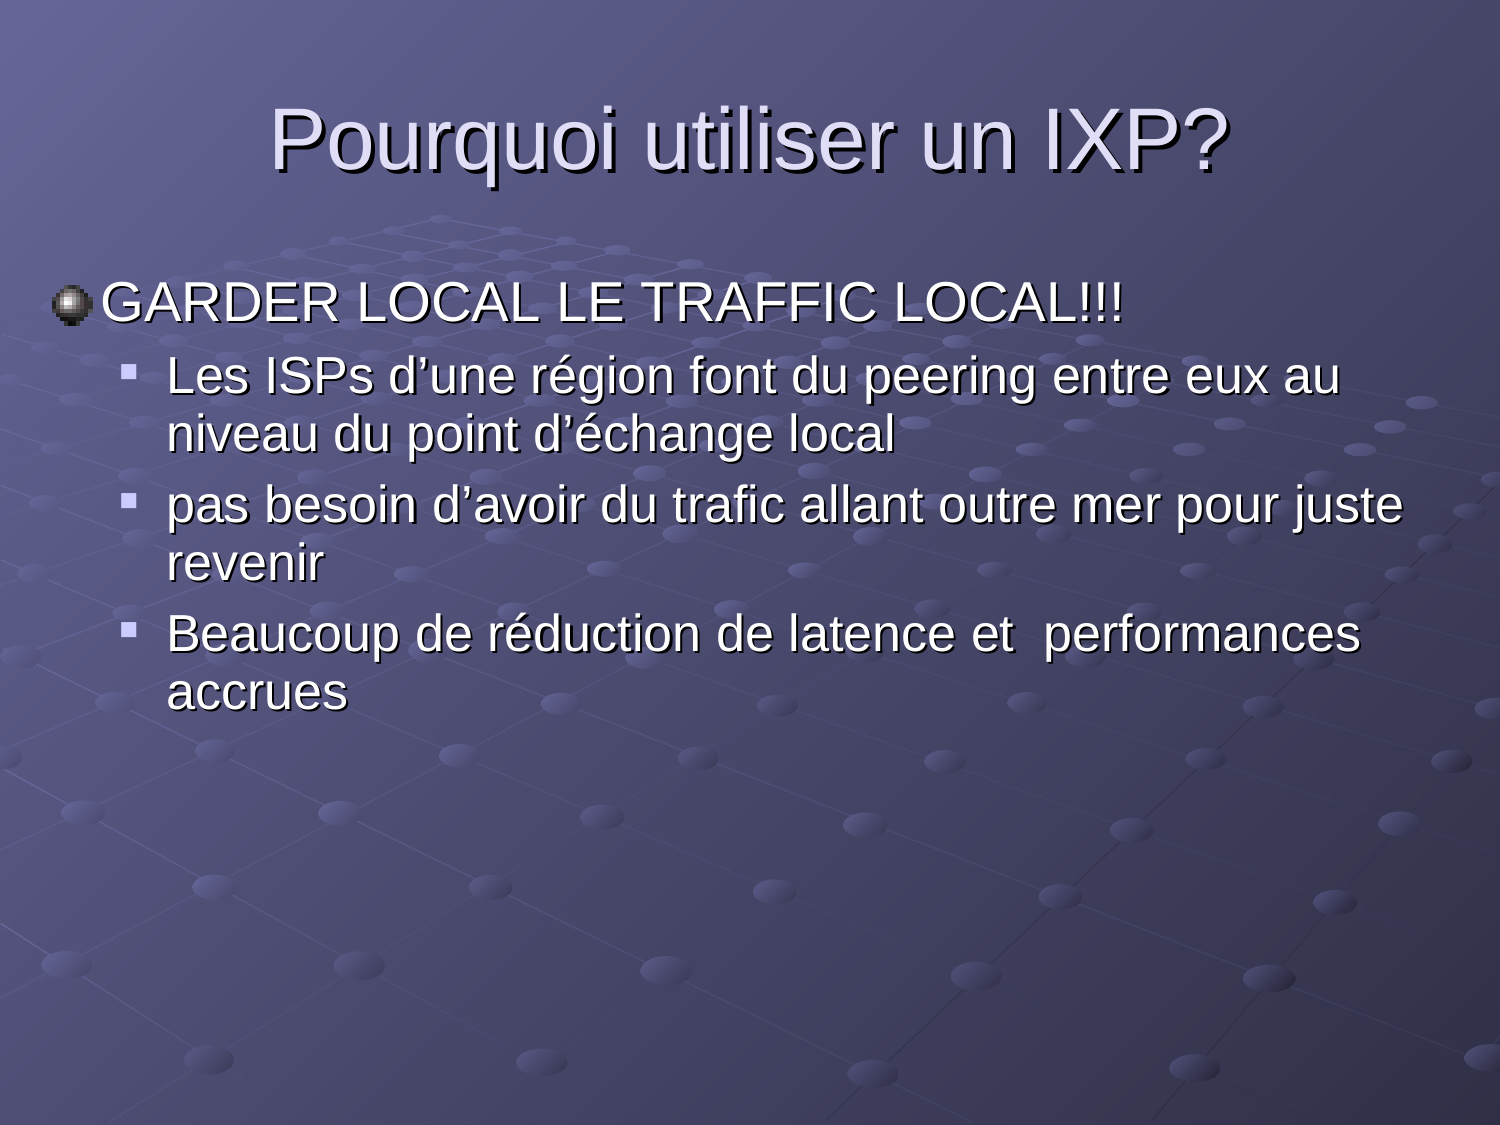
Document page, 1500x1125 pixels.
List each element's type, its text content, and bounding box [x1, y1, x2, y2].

title Pourquoi utiliser un IXP? [75, 45, 1426, 233]
list GARDER LOCAL LE TRAFFIC LOCAL!!! Les ISPs d’une région font du peering entre eux au niveau du point d’échange local pas besoin d’avoir du trafic allant outre mer pour juste revenir Beaucoup de réduction de latence et performances accrues [29, 262, 1459, 1007]
